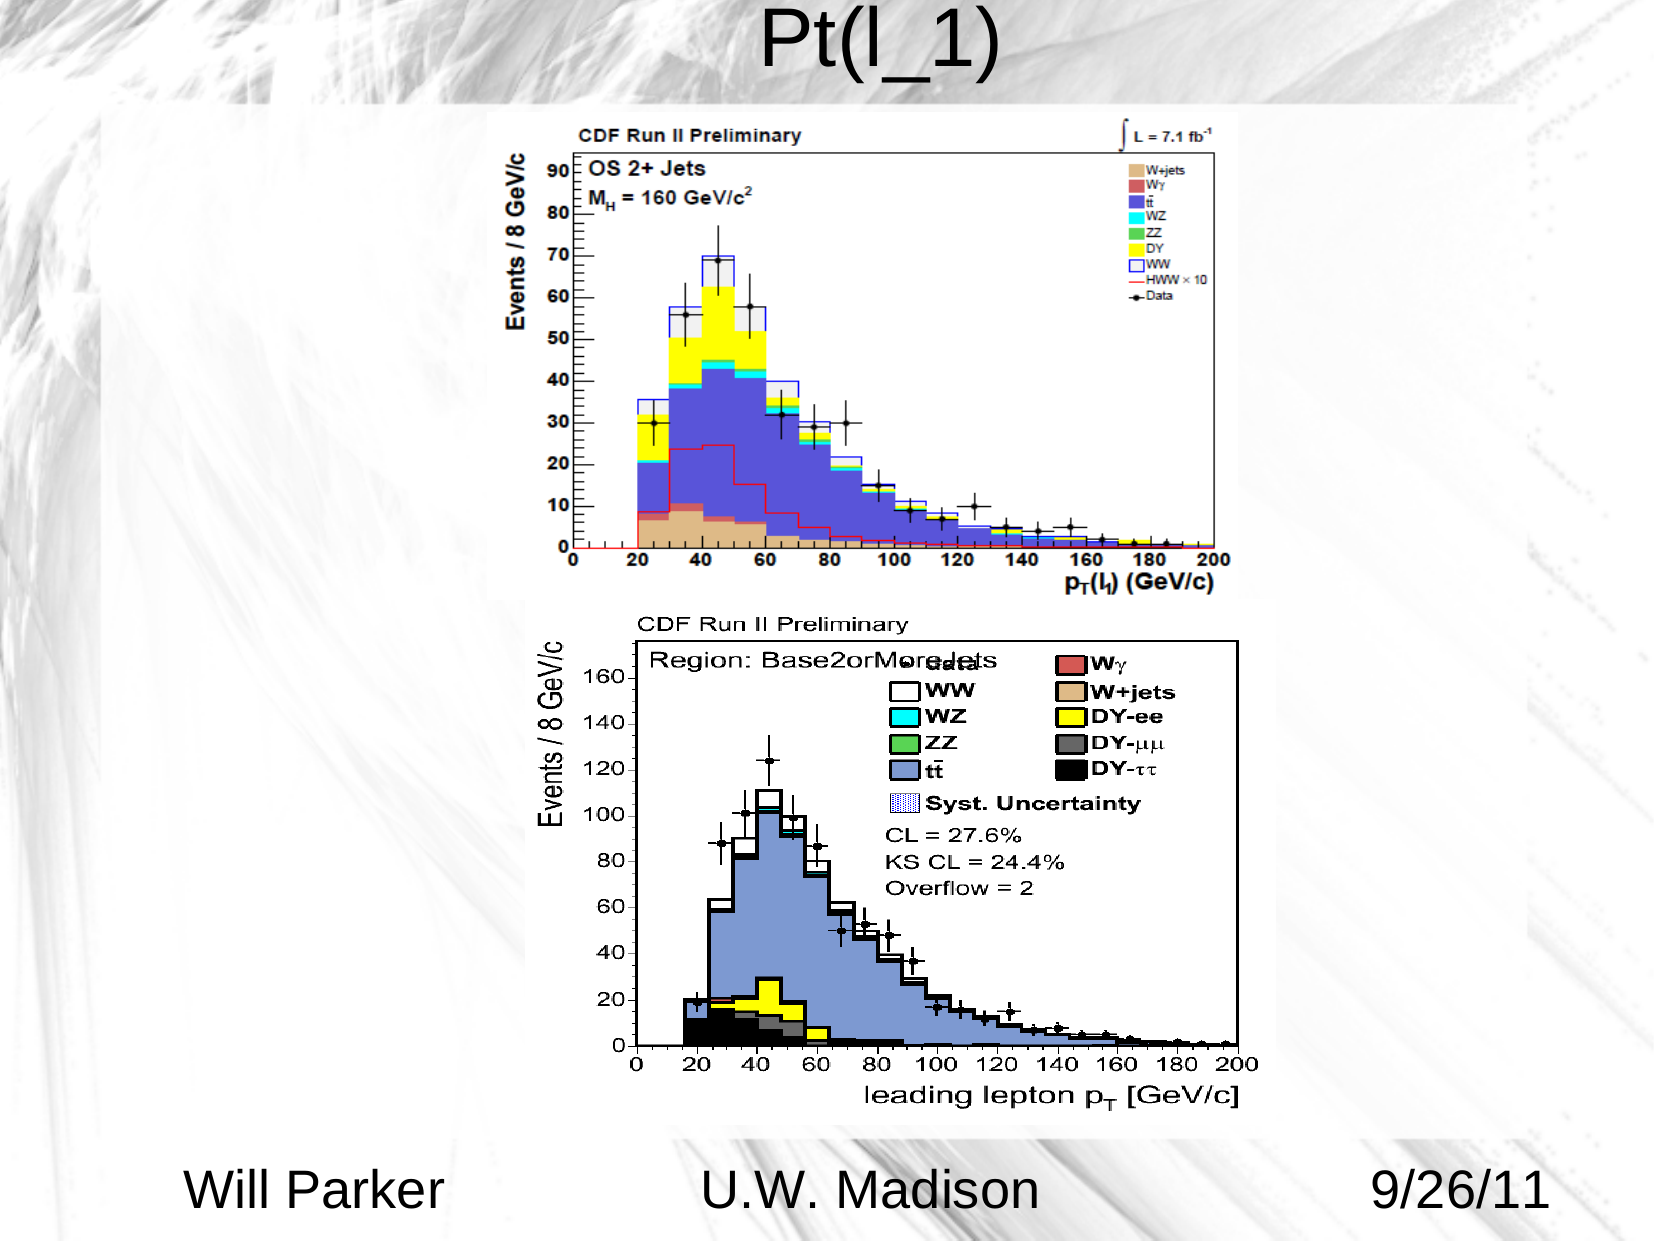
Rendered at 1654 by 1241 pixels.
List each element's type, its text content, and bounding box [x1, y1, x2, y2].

title Pt(l_1) [37, 0, 1654, 113]
picture [0, 0, 1654, 1241]
list Will Parker U.W. Madison 9/26/11 [112, 1159, 1566, 1241]
